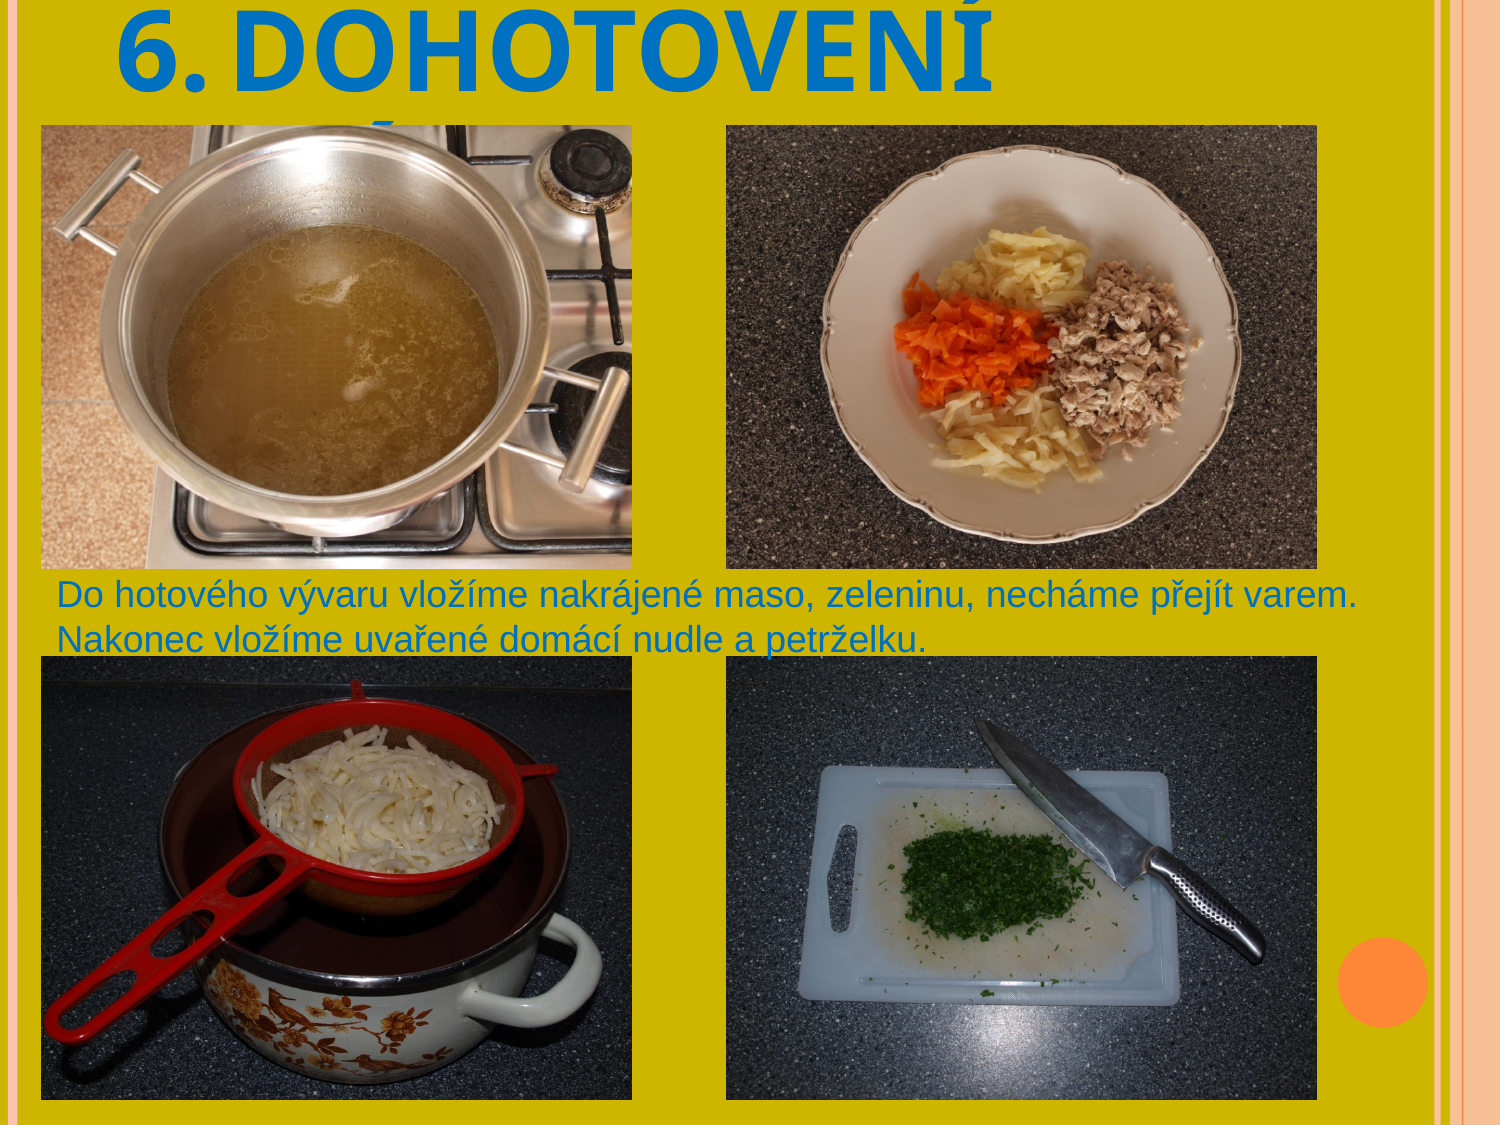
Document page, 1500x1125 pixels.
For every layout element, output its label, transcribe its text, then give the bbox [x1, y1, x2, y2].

picture [41, 125, 632, 562]
title 6. dohotovení polévky [100, 0, 1326, 160]
picture [41, 669, 632, 1101]
picture [726, 669, 1317, 1101]
picture [726, 125, 1317, 562]
text_box Do hotového vývaru vložíme nakrájené maso, zeleninu, necháme přejít varem. Nakonec vložíme uvařené domácí nudle a petrželku. [41, 562, 1389, 669]
